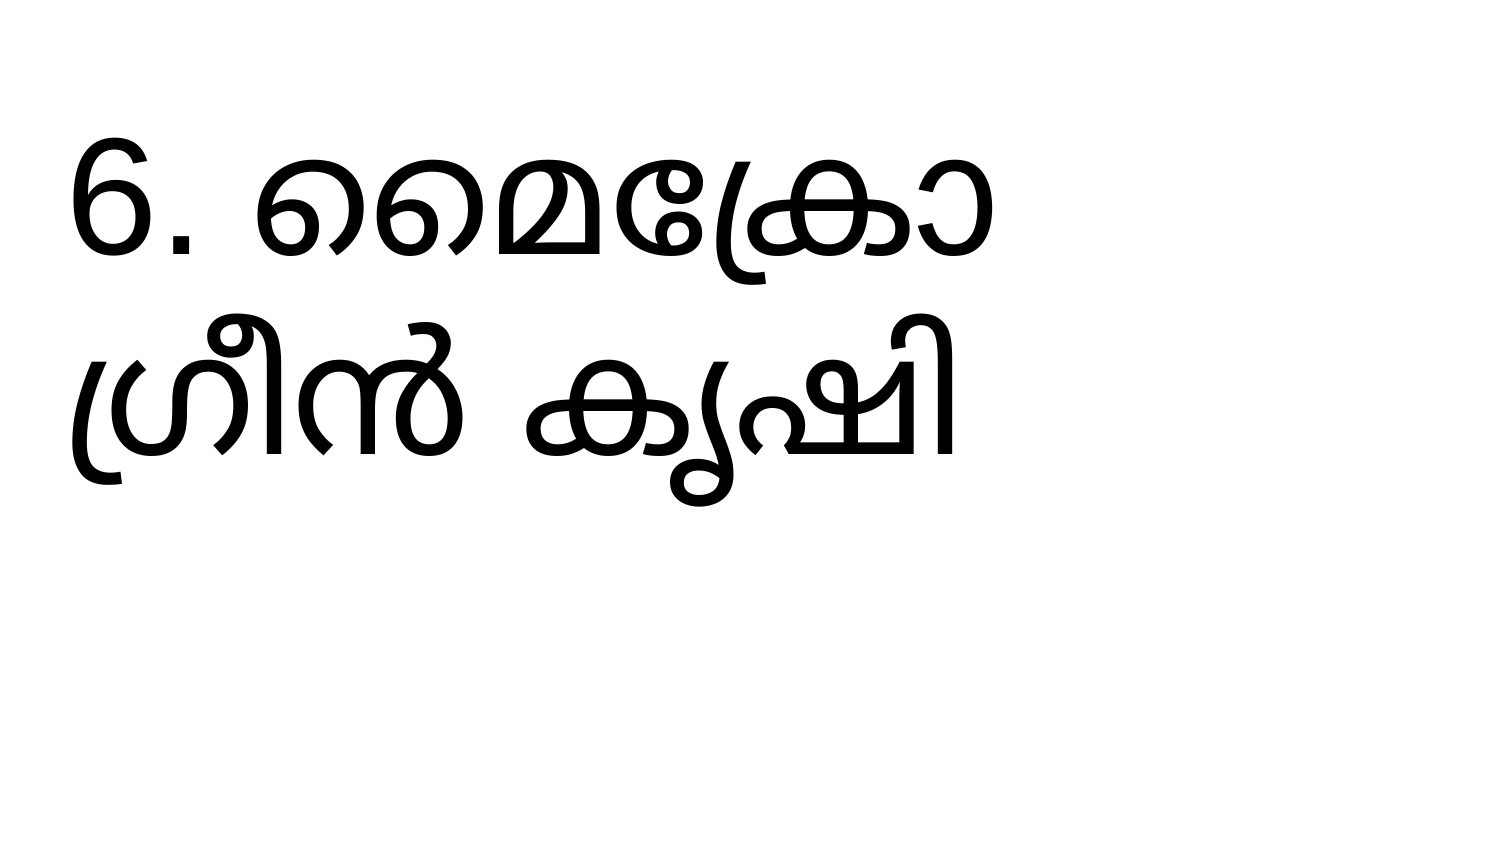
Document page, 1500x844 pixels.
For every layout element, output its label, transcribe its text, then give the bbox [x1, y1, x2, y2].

text_box 6. മൈക്രോ ഗ്രീൻ കൃഷി [51, 72, 1449, 572]
